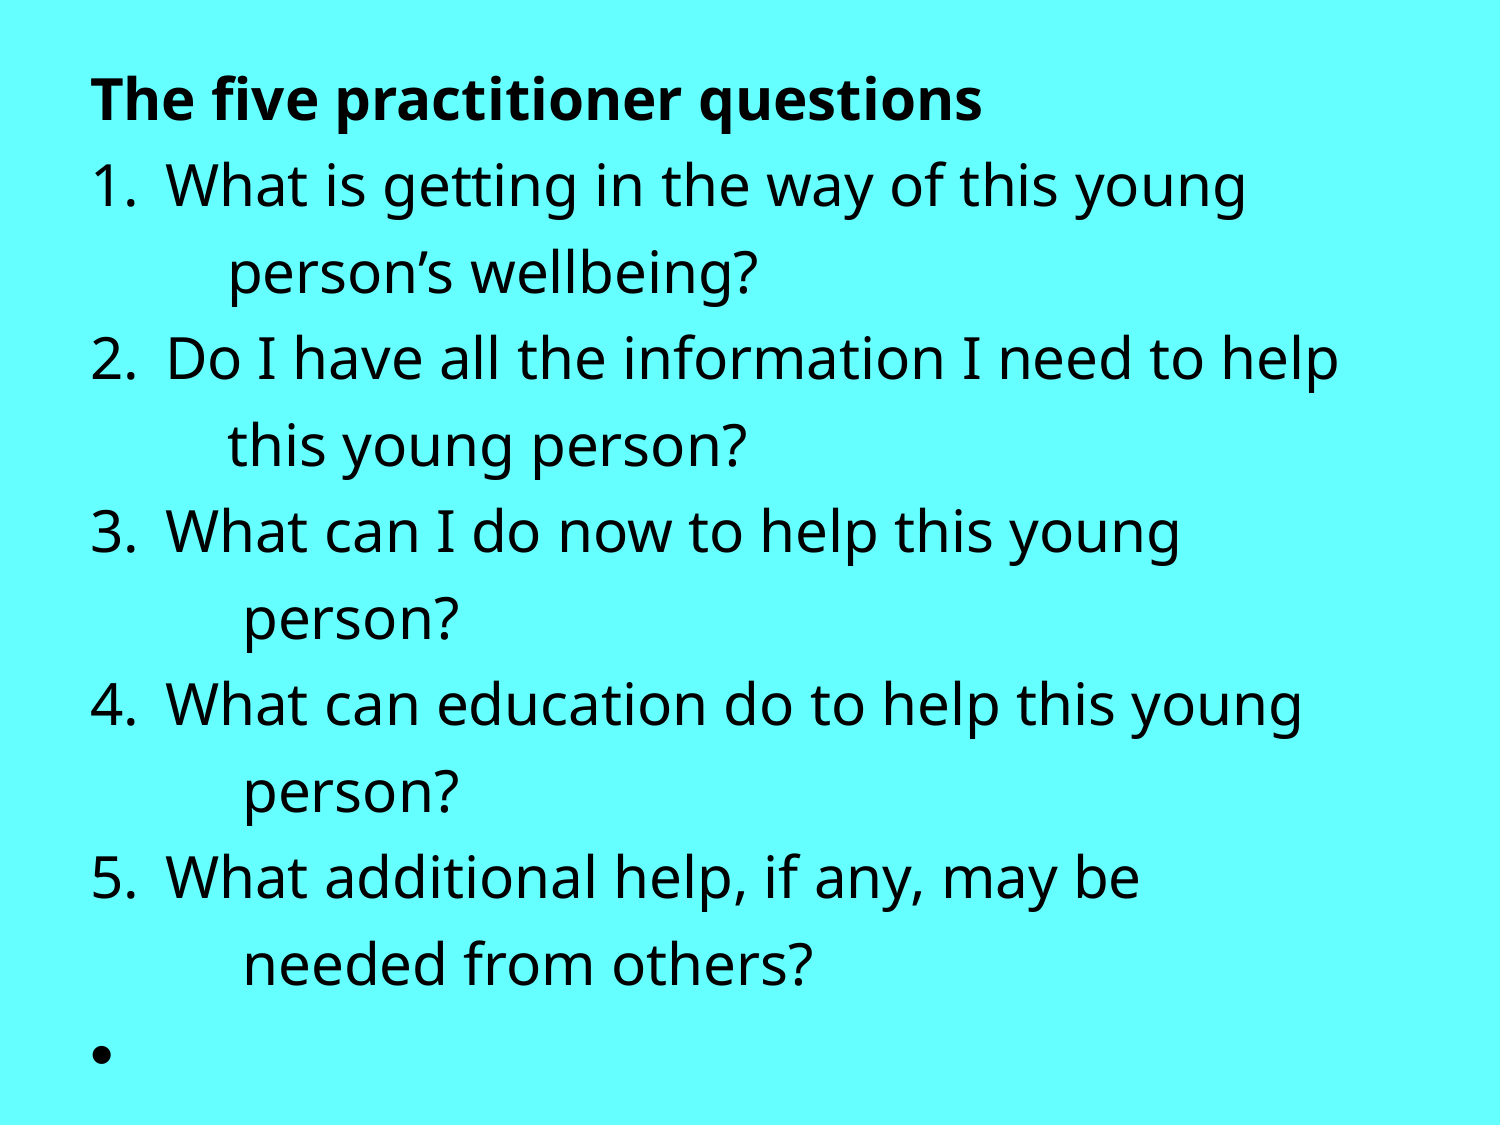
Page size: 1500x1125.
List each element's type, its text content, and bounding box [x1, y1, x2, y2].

list The five practitioner questions 1. What is getting in the way of this young person’s wellbeing? 2. Do I have all the information I need to help this young person? 3. What can I do now to help this young person? 4. What can education do to help this young person? 5. What additional help, if any, may be needed from others? [75, 54, 1426, 1005]
